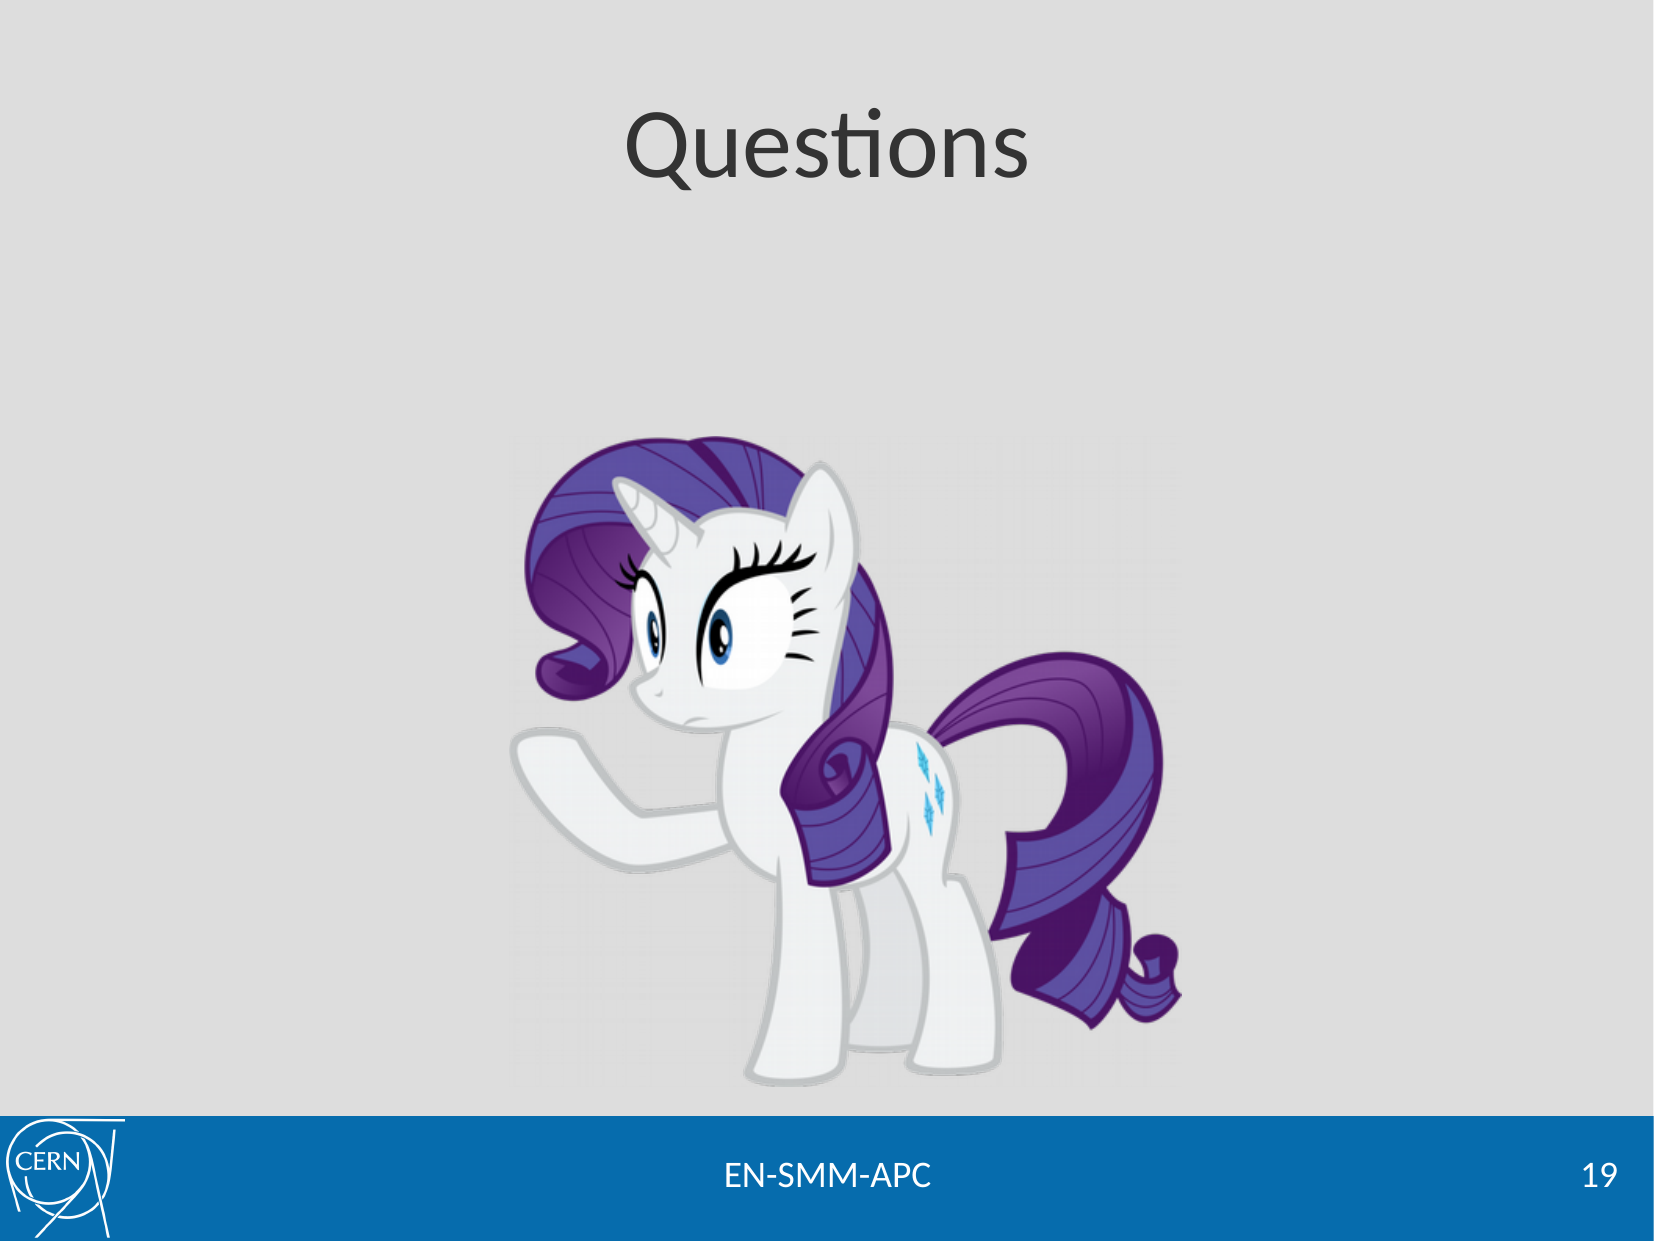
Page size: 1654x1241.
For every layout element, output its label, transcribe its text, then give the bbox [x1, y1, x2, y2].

picture [509, 436, 1182, 1087]
picture [6, 1118, 125, 1238]
title Questions [82, 49, 1571, 257]
